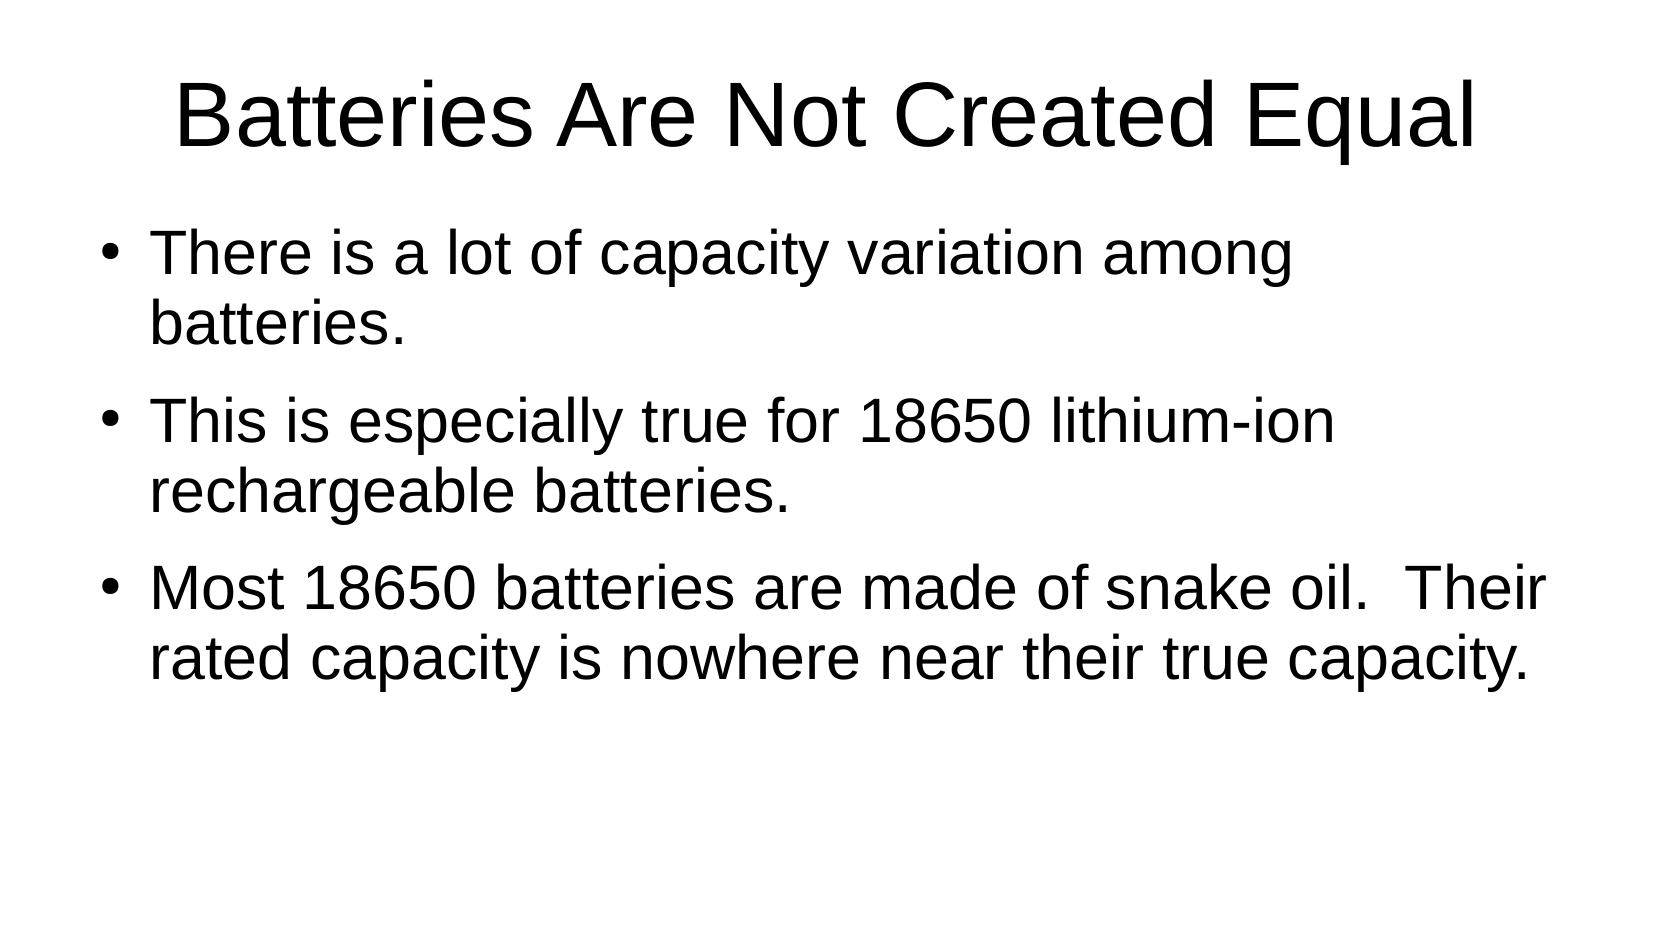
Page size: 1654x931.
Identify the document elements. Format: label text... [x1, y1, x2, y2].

title Batteries Are Not Created Equal [82, 37, 1571, 193]
list There is a lot of capacity variation among batteries. This is especially true for 18650 lithium-ion rechargeable batteries. Most 18650 batteries are made of snake oil. Their rated capacity is nowhere near their true capacity. [82, 217, 1571, 758]
